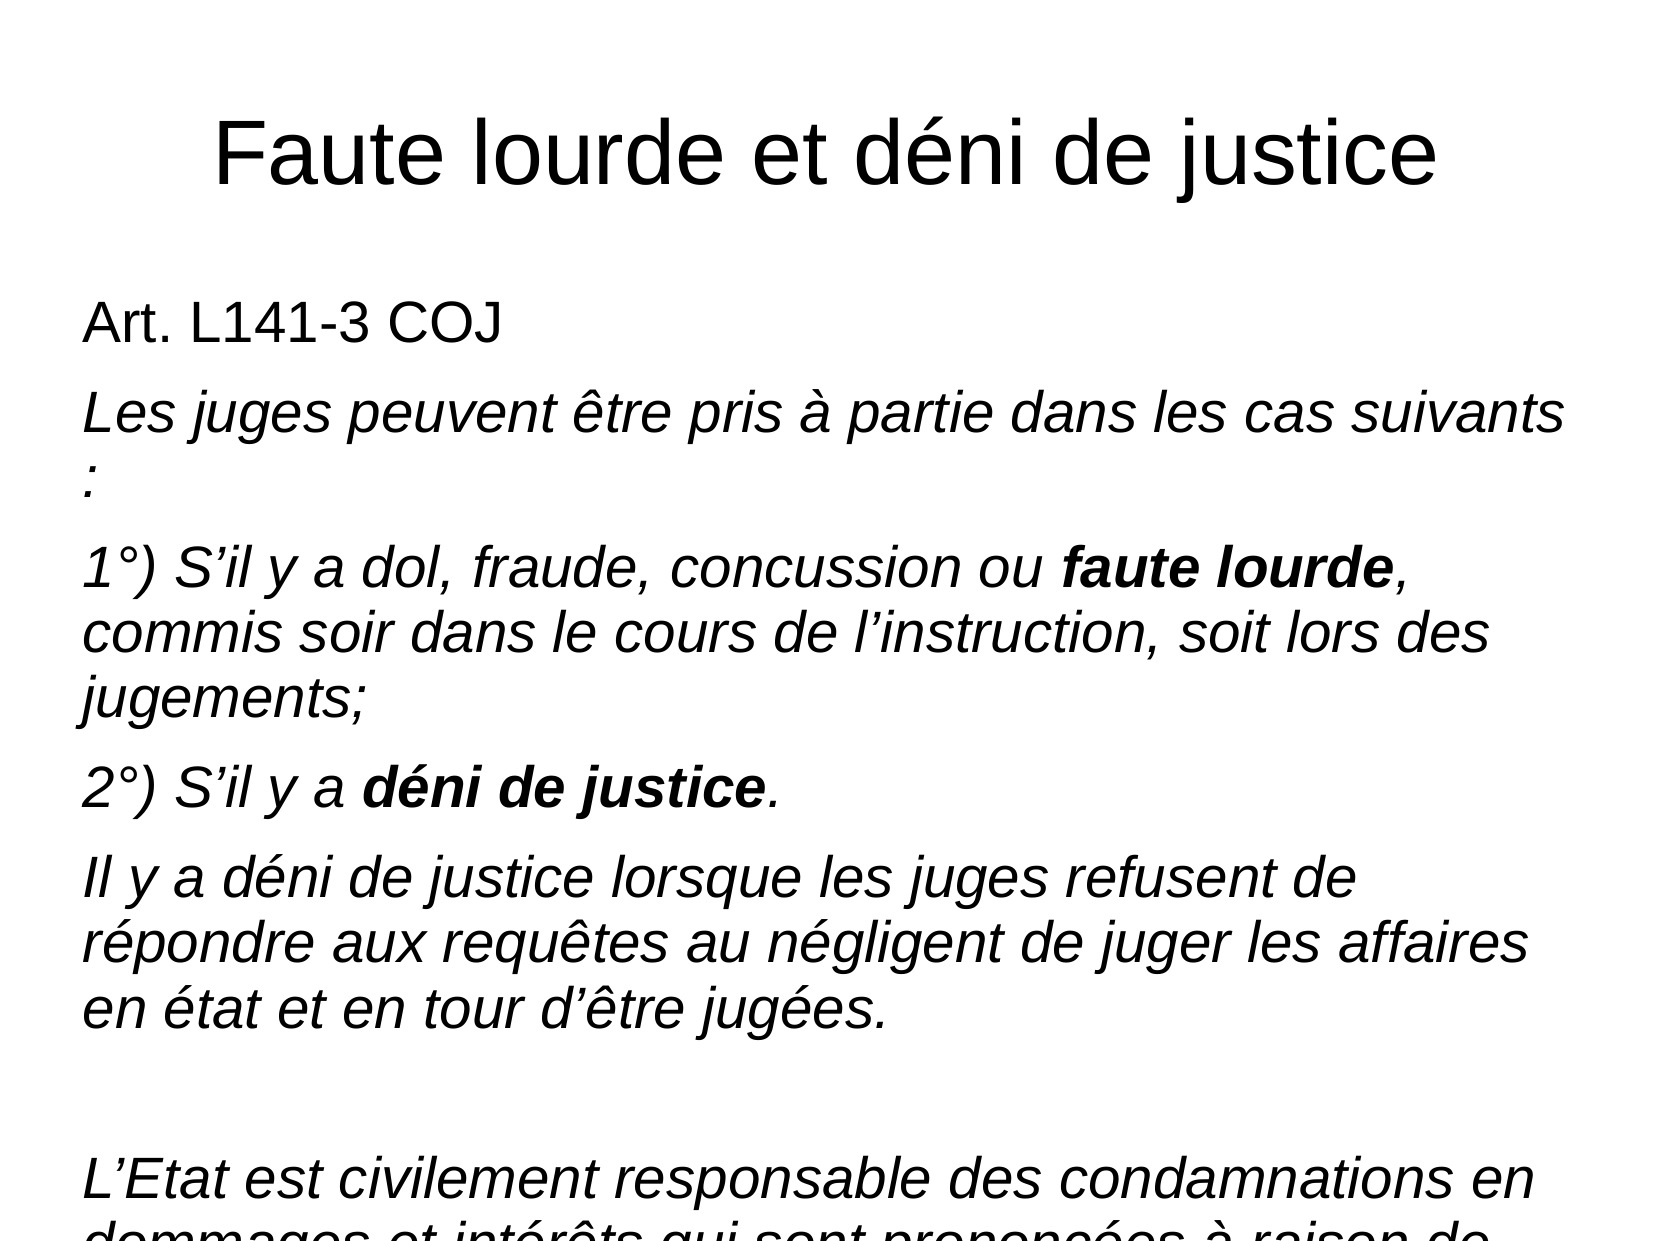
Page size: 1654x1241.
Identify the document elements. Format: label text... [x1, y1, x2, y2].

list Art. L141-3 COJ Les juges peuvent être pris à partie dans les cas suivants : 1°) S’il y a dol, fraude, concussion ou faute lourde, commis soir dans le cours de l’instruction, soit lors des jugements; 2°) S’il y a déni de justice. Il y a déni de justice lorsque les juges refusent de répondre aux requêtes au négligent de juger les affaires en état et en tour d’être jugées. L’Etat est civilement responsable des condamnations en dommages et intérêts qui sont prononcées à raison de ces faits contre les juges, sauf son recours contre ces derniers. [82, 290, 1571, 1241]
title Faute lourde et déni de justice [82, 49, 1571, 257]
